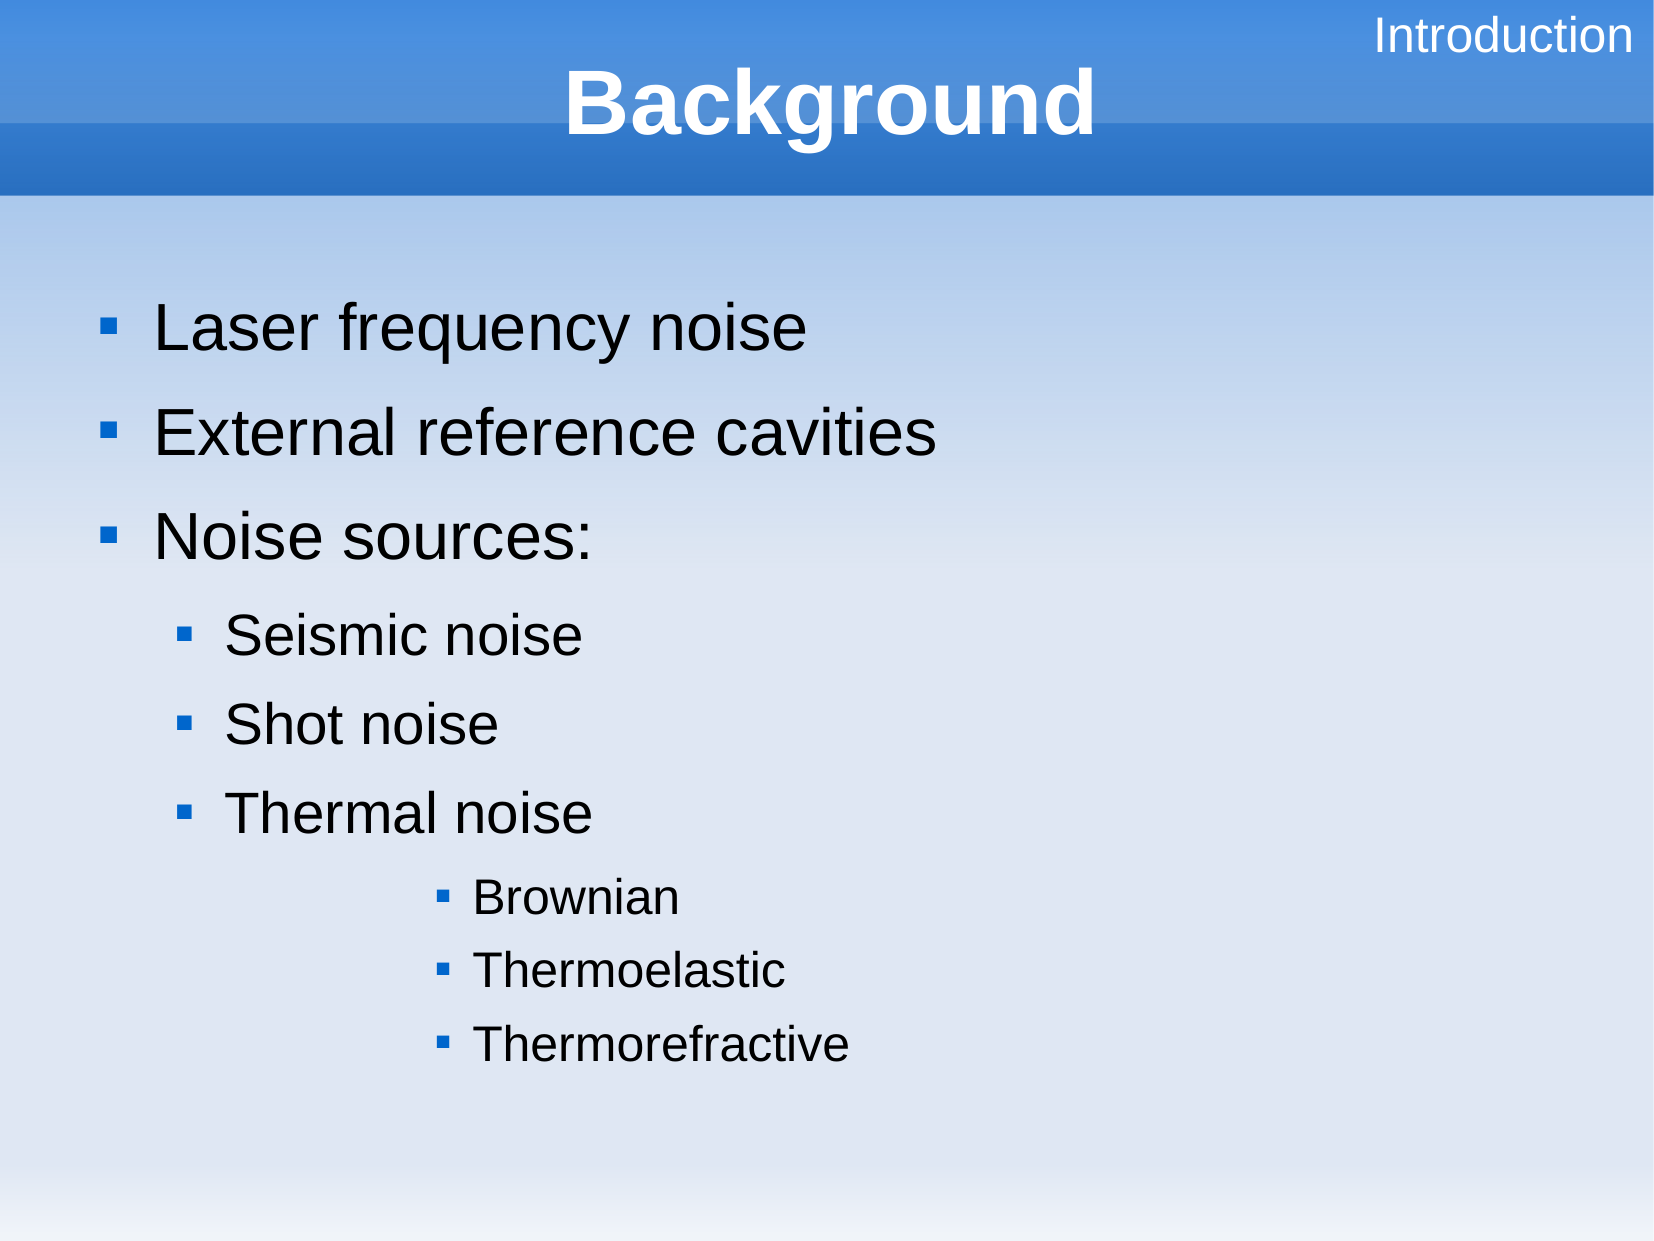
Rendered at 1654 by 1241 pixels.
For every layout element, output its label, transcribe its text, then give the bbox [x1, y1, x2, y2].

text_box Introduction [1358, 0, 1654, 71]
list Laser frequency noise External reference cavities Noise sources: Seismic noise Shot noise Thermal noise Brownian Thermoelastic Thermorefractive [82, 290, 1571, 1094]
picture [0, 0, 1654, 1241]
title Background [87, 0, 1576, 207]
